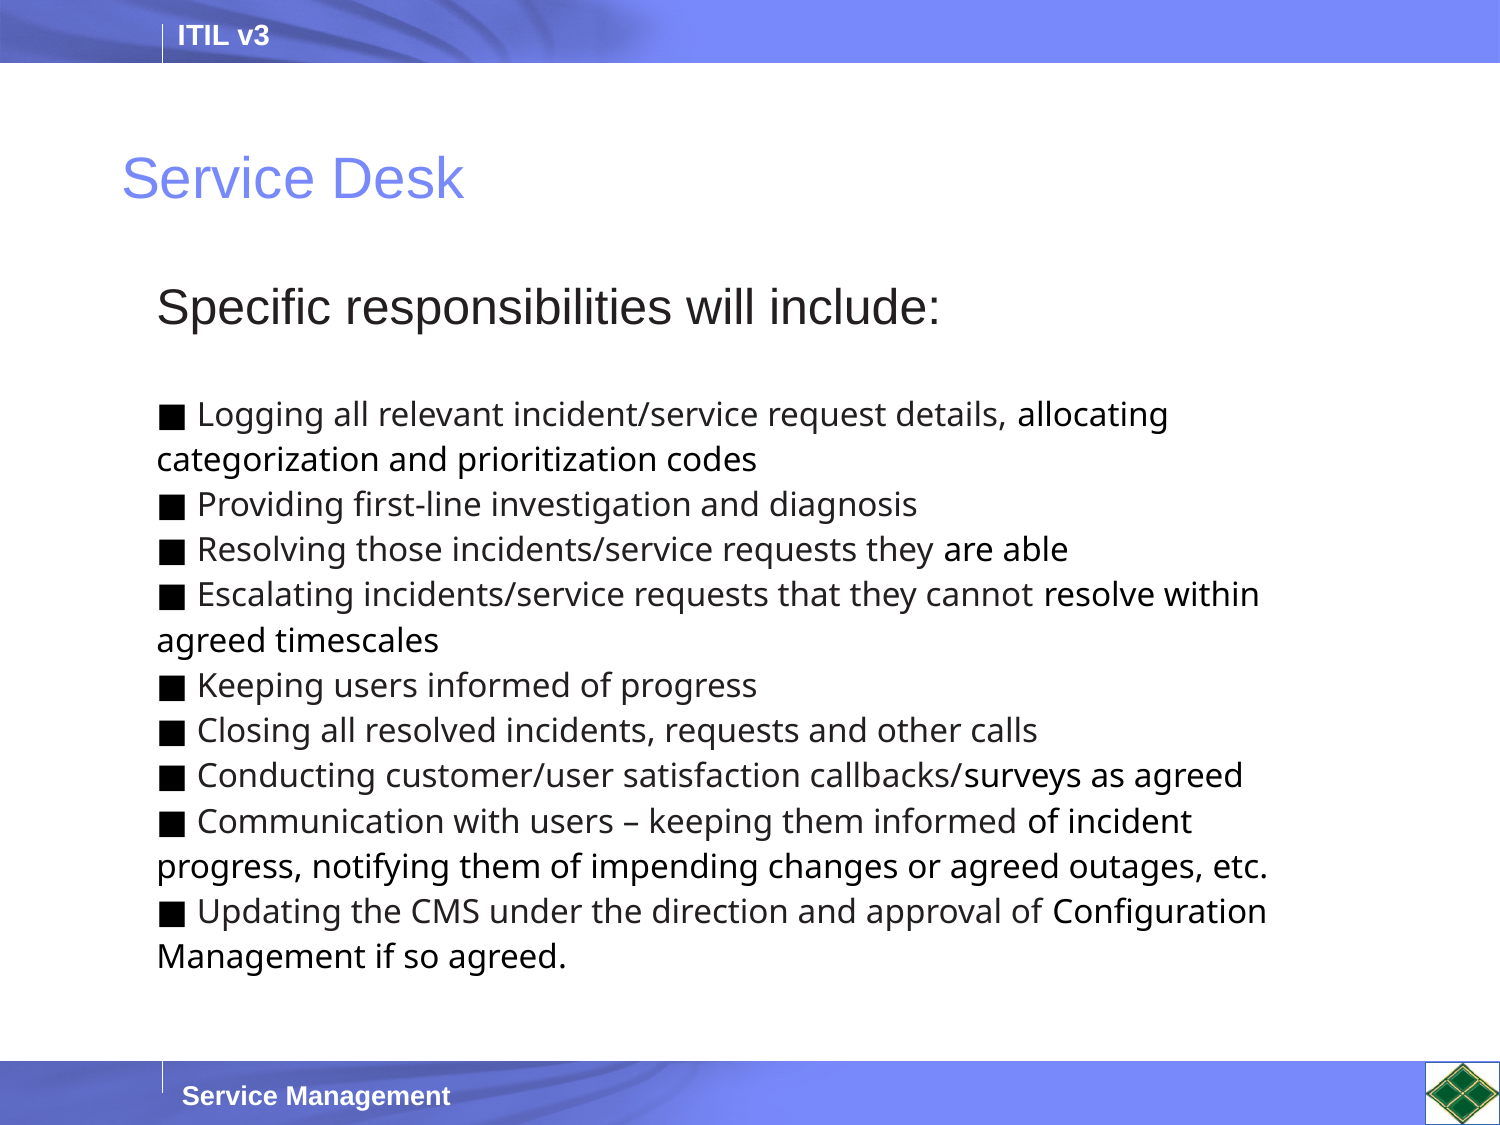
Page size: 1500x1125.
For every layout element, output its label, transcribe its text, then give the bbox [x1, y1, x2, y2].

picture [1426, 1063, 1499, 1124]
text_box Service Desk [106, 143, 1406, 260]
text_box Specific responsibilities will include: ■ Logging all relevant incident/service request details, allocating categorization and prioritization codes ■ Providing first-line investigation and diagnosis ■ Resolving those incidents/service requests they are able ■ Escalating incidents/service requests that they cannot resolve within agreed timescales ■ Keeping users informed of progress ■ Closing all resolved incidents, requests and other calls ■ Conducting customer/user satisfaction callbacks/surveys as agreed ■ Communication with users – keeping them informed of incident progress, notifying them of impending changes or agreed outages, etc. ■ Updating the CMS under the direction and approval of Configuration Management if so agreed. [141, 271, 1359, 1004]
picture [0, 0, 1500, 63]
picture [0, 1061, 1500, 1125]
